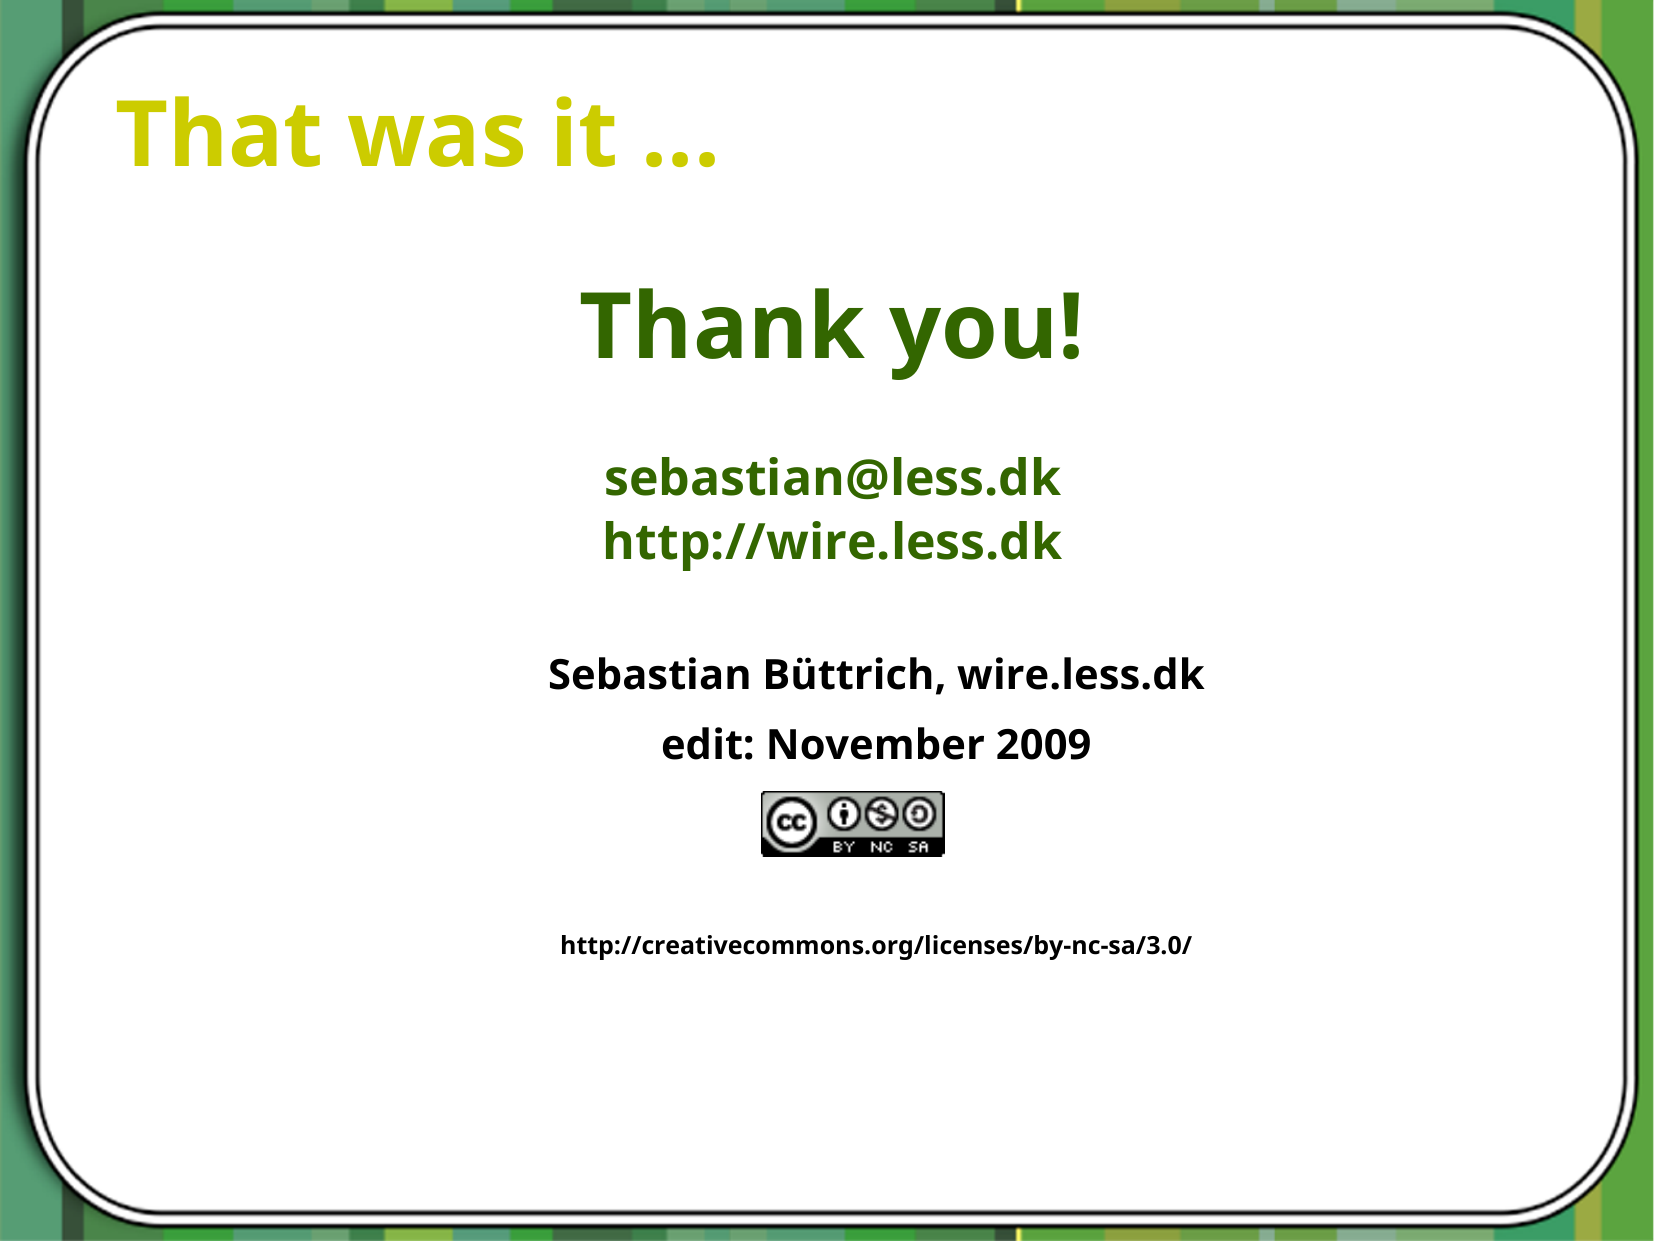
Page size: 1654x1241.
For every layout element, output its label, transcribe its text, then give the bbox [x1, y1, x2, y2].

title That was it ... [100, 64, 1506, 199]
text_box Sebastian Büttrich, wire.less.dk edit: November 2009 http://creativecommons.org/licenses/by-nc-sa/3.0/ [260, 639, 1418, 957]
picture [0, 0, 1654, 1241]
title Thank you! sebastian@less.dk http://wire.less.dk [129, 276, 1536, 562]
